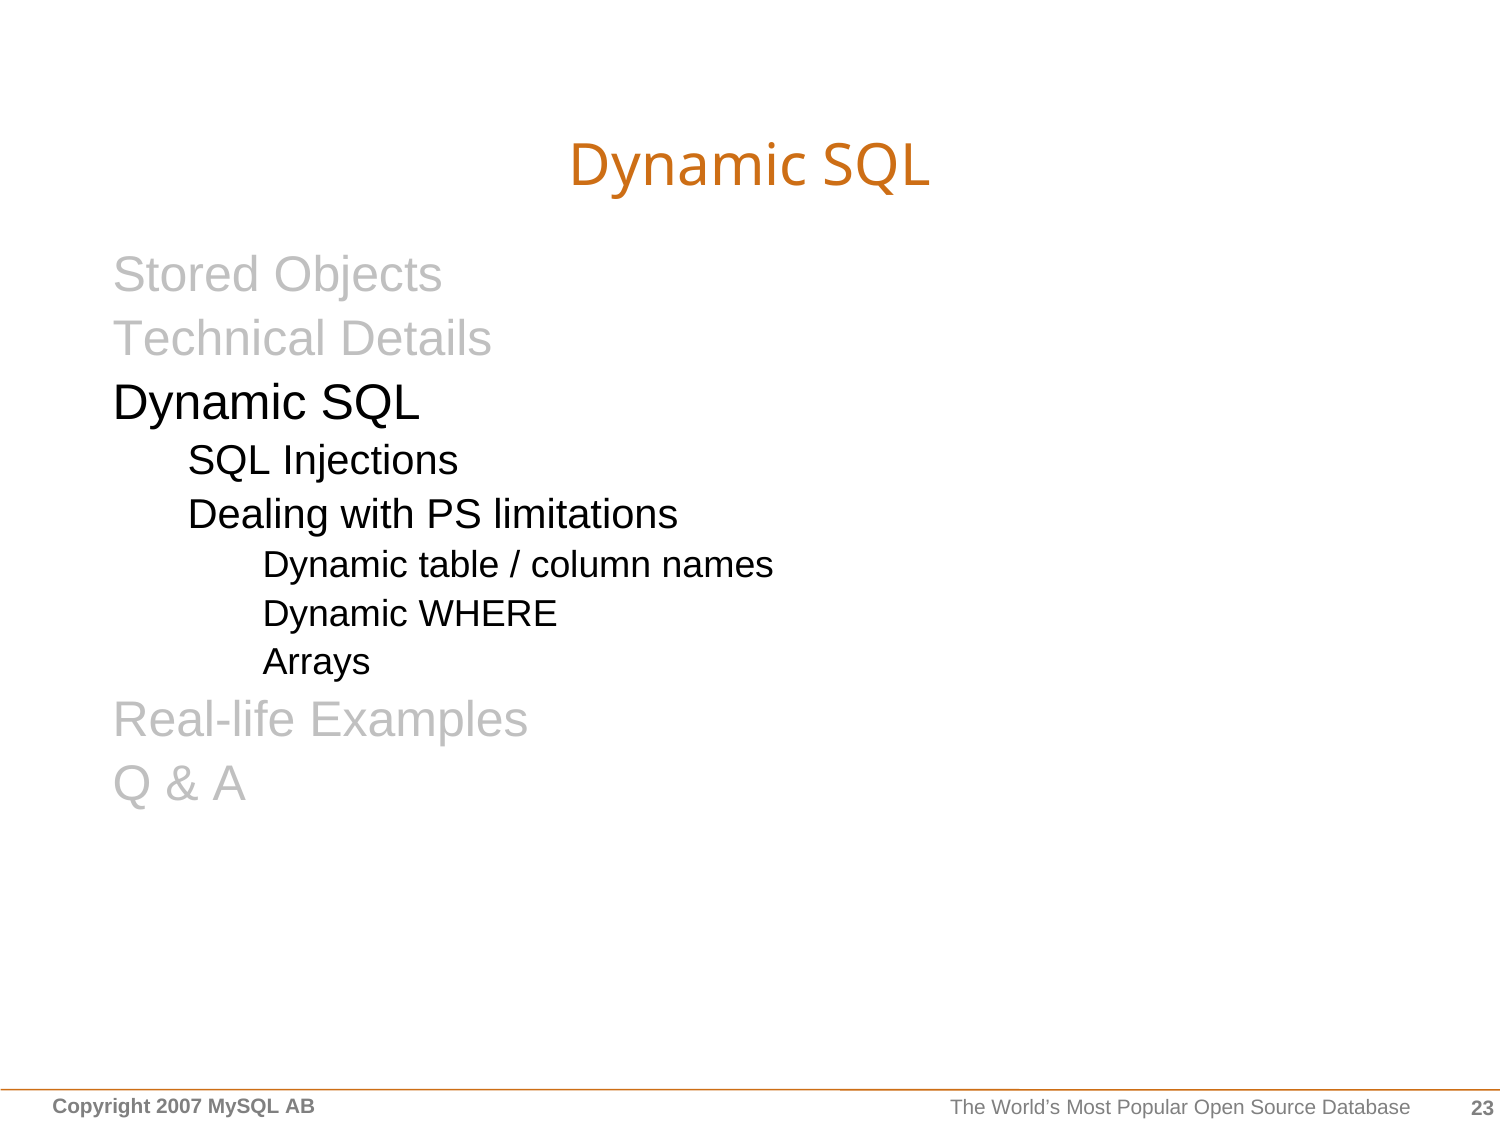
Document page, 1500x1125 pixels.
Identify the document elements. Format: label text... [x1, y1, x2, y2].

title Dynamic SQL [0, 94, 1500, 218]
list Stored Objects Technical Details Dynamic SQL SQL Injections Dealing with PS limitations Dynamic table / column names Dynamic WHERE Arrays Real-life Examples Q & A [112, 249, 1388, 1098]
